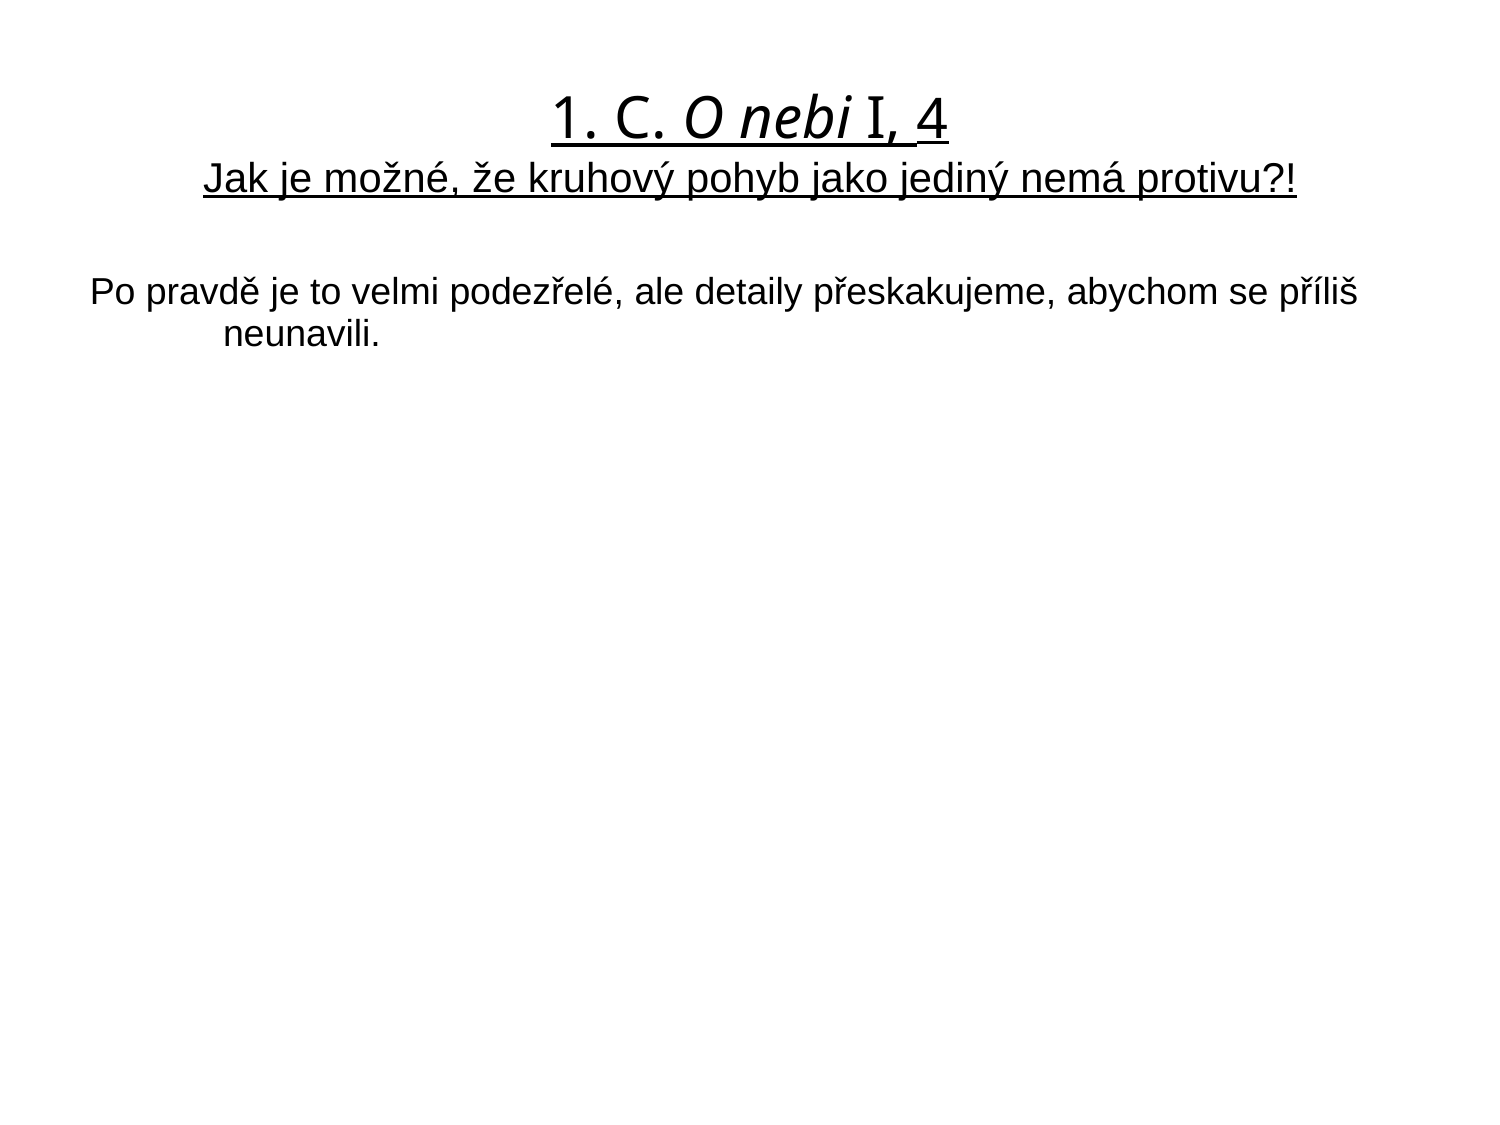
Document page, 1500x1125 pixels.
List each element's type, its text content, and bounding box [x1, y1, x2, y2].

title 1. C. O nebi I, 4 Jak je možné, že kruhový pohyb jako jediný nemá protivu?! [75, 45, 1426, 233]
list Po pravdě je to velmi podezřelé, ale detaily přeskakujeme, abychom se příliš neunavili. [75, 262, 1426, 1006]
